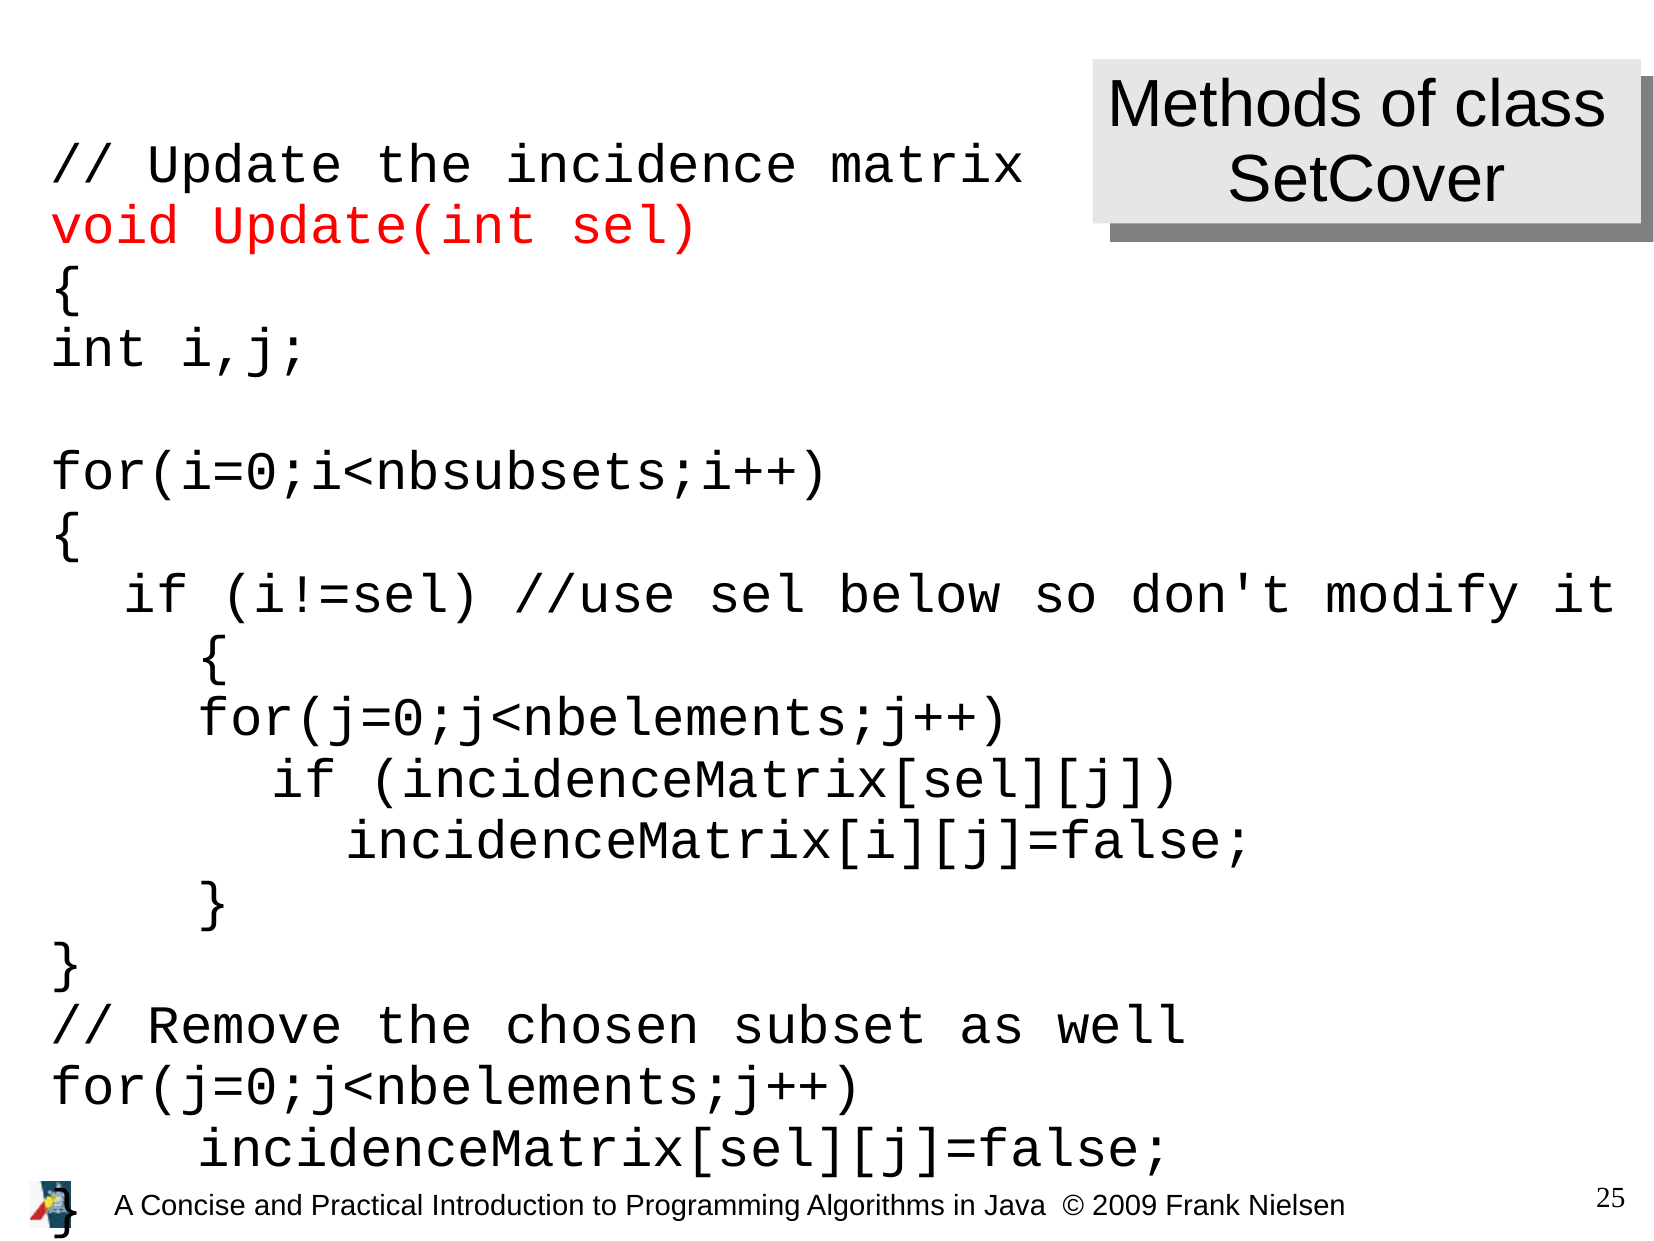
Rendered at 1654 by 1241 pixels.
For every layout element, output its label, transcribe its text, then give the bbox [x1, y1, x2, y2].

picture [29, 1181, 71, 1228]
text_box // Update the incidence matrix void Update(int sel) { int i,j; for(i=0;i<nbsubsets;i++) { if (i!=sel) //use sel below so don't modify it { for(j=0;j<nbelements;j++) if (incidenceMatrix[sel][j]) incidenceMatrix[i][j]=false; } } // Remove the chosen subset as well for(j=0;j<nbelements;j++) incidenceMatrix[sel][j]=false; } [35, 129, 1634, 1185]
text_box Methods of class SetCover [1092, 59, 1641, 224]
